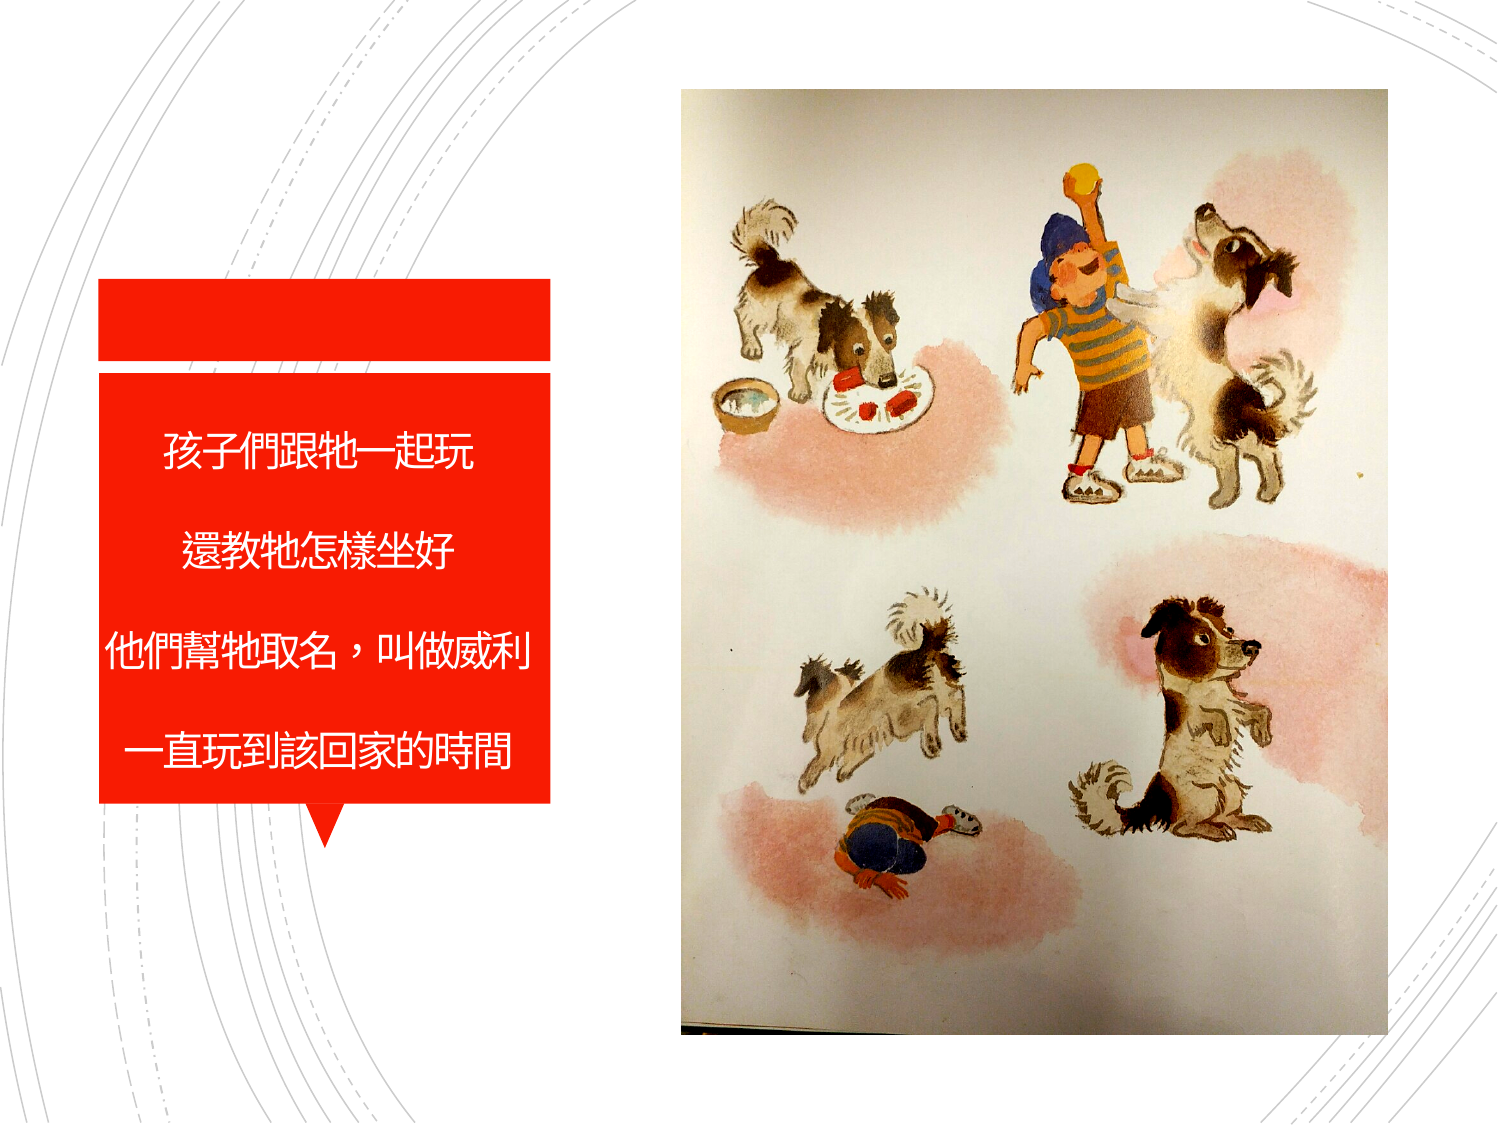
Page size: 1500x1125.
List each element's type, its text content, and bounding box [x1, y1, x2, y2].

picture [681, 90, 1388, 1035]
title 孩子們跟牠一起玩 還教牠怎樣坐好 他們幫牠取名，叫做威利 一直玩到該回家的時間 [64, 373, 573, 777]
